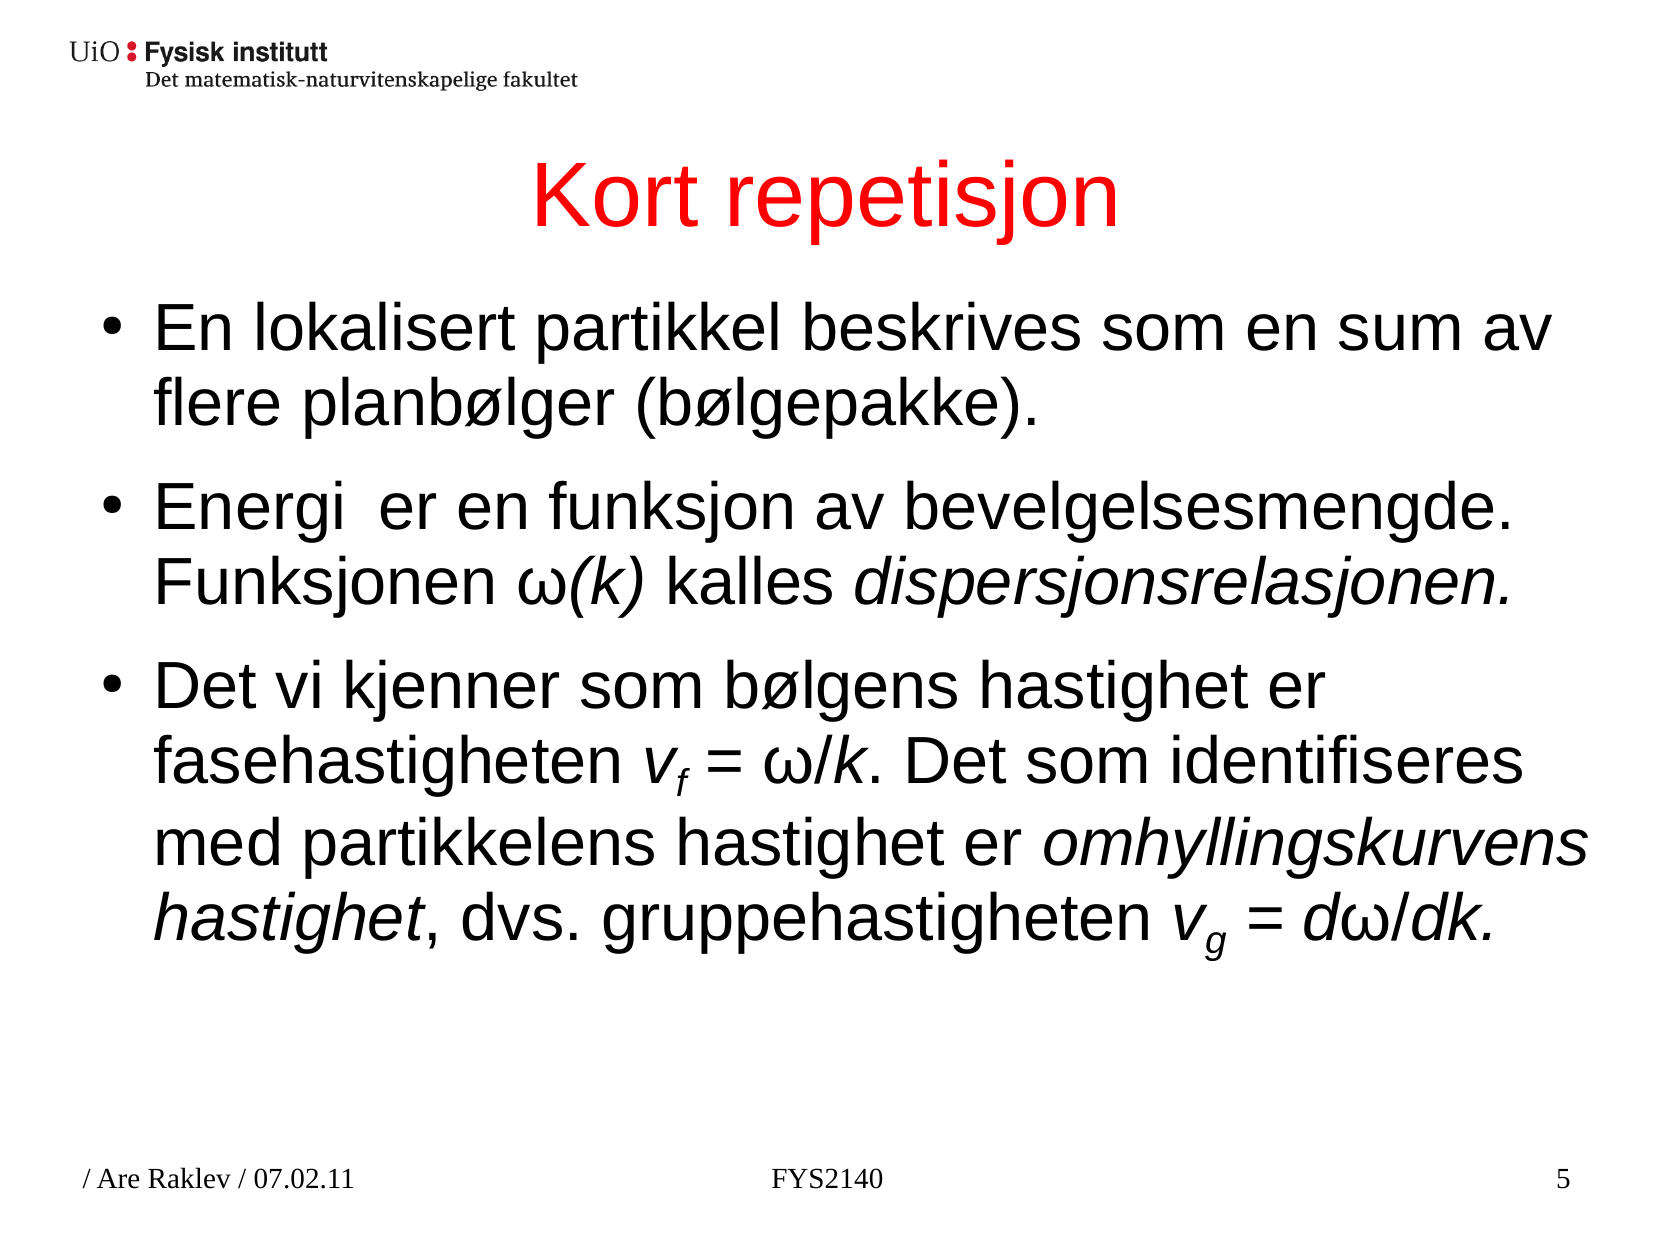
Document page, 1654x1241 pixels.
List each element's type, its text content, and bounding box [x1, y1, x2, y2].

list En lokalisert partikkel beskrives som en sum av flere planbølger (bølgepakke). Energi er en funksjon av bevelgelsesmengde. Funksjonen ω(k) kalles dispersjonsrelasjonen. Det vi kjenner som bølgens hastighet er fasehastigheten vf = ω/k. Det som identifiseres med partikkelens hastighet er omhyllingskurvens hastighet, dvs. gruppehastigheten vg = dω/dk. [82, 290, 1613, 1094]
title Kort repetisjon [82, 90, 1571, 290]
picture [68, 37, 581, 93]
